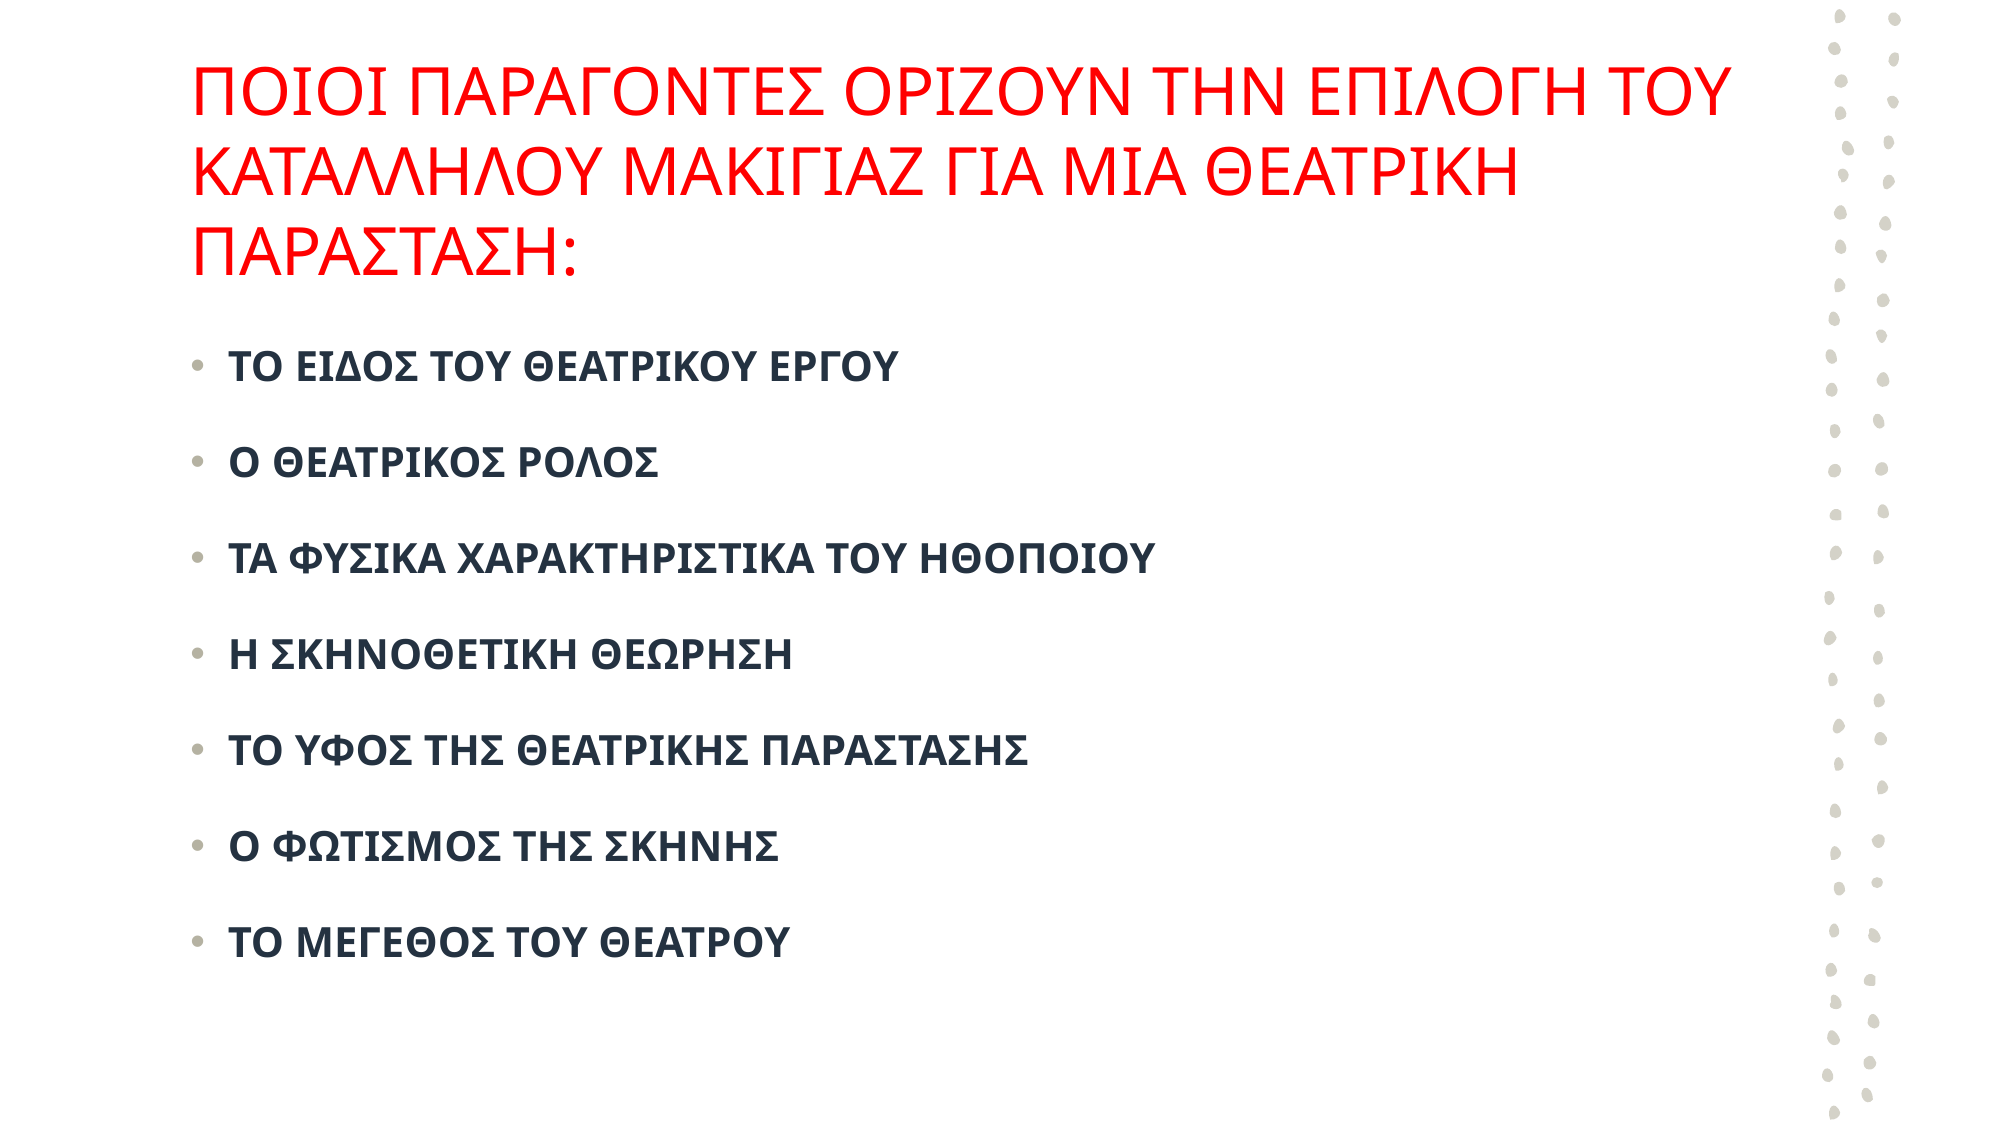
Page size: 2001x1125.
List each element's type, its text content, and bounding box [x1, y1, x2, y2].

list ΤΟ ΕΙΔΟΣ ΤΟΥ ΘΕΑΤΡΙΚΟΥ ΕΡΓΟΥ Ο ΘΕΑΤΡΙΚΟΣ ΡΟΛΟΣ ΤΑ ΦΥΣΙΚΑ ΧΑΡΑΚΤΗΡΙΣΤΙΚΑ ΤΟΥ ΗΘΟΠΟΙΟΥ Η ΣΚΗΝΟΘΕΤΙΚΗ ΘΕΩΡΗΣΗ ΤΟ ΥΦΟΣ ΤΗΣ ΘΕΑΤΡΙΚΗΣ ΠΑΡΑΣΤΑΣΗΣ Ο ΦΩΤΙΣΜΟΣ ΤΗΣ ΣΚΗΝΗΣ ΤΟ ΜΕΓΕΘΟΣ ΤΟΥ ΘΕΑΤΡΟΥ [175, 307, 1756, 1022]
title ΠΟΙΟΙ ΠΑΡΑΓΟΝΤΕΣ ΟΡΙΖΟΥΝ ΤΗΝ ΕΠΙΛΟΓΗ ΤΟΥ ΚΑΤΑΛΛΗΛΟΥ ΜΑΚΙΓΙΑΖ ΓΙΑ ΜΙΑ ΘΕΑΤΡΙΚΗ ΠΑΡΑΣΤΑΣΗ: [175, 38, 1756, 300]
